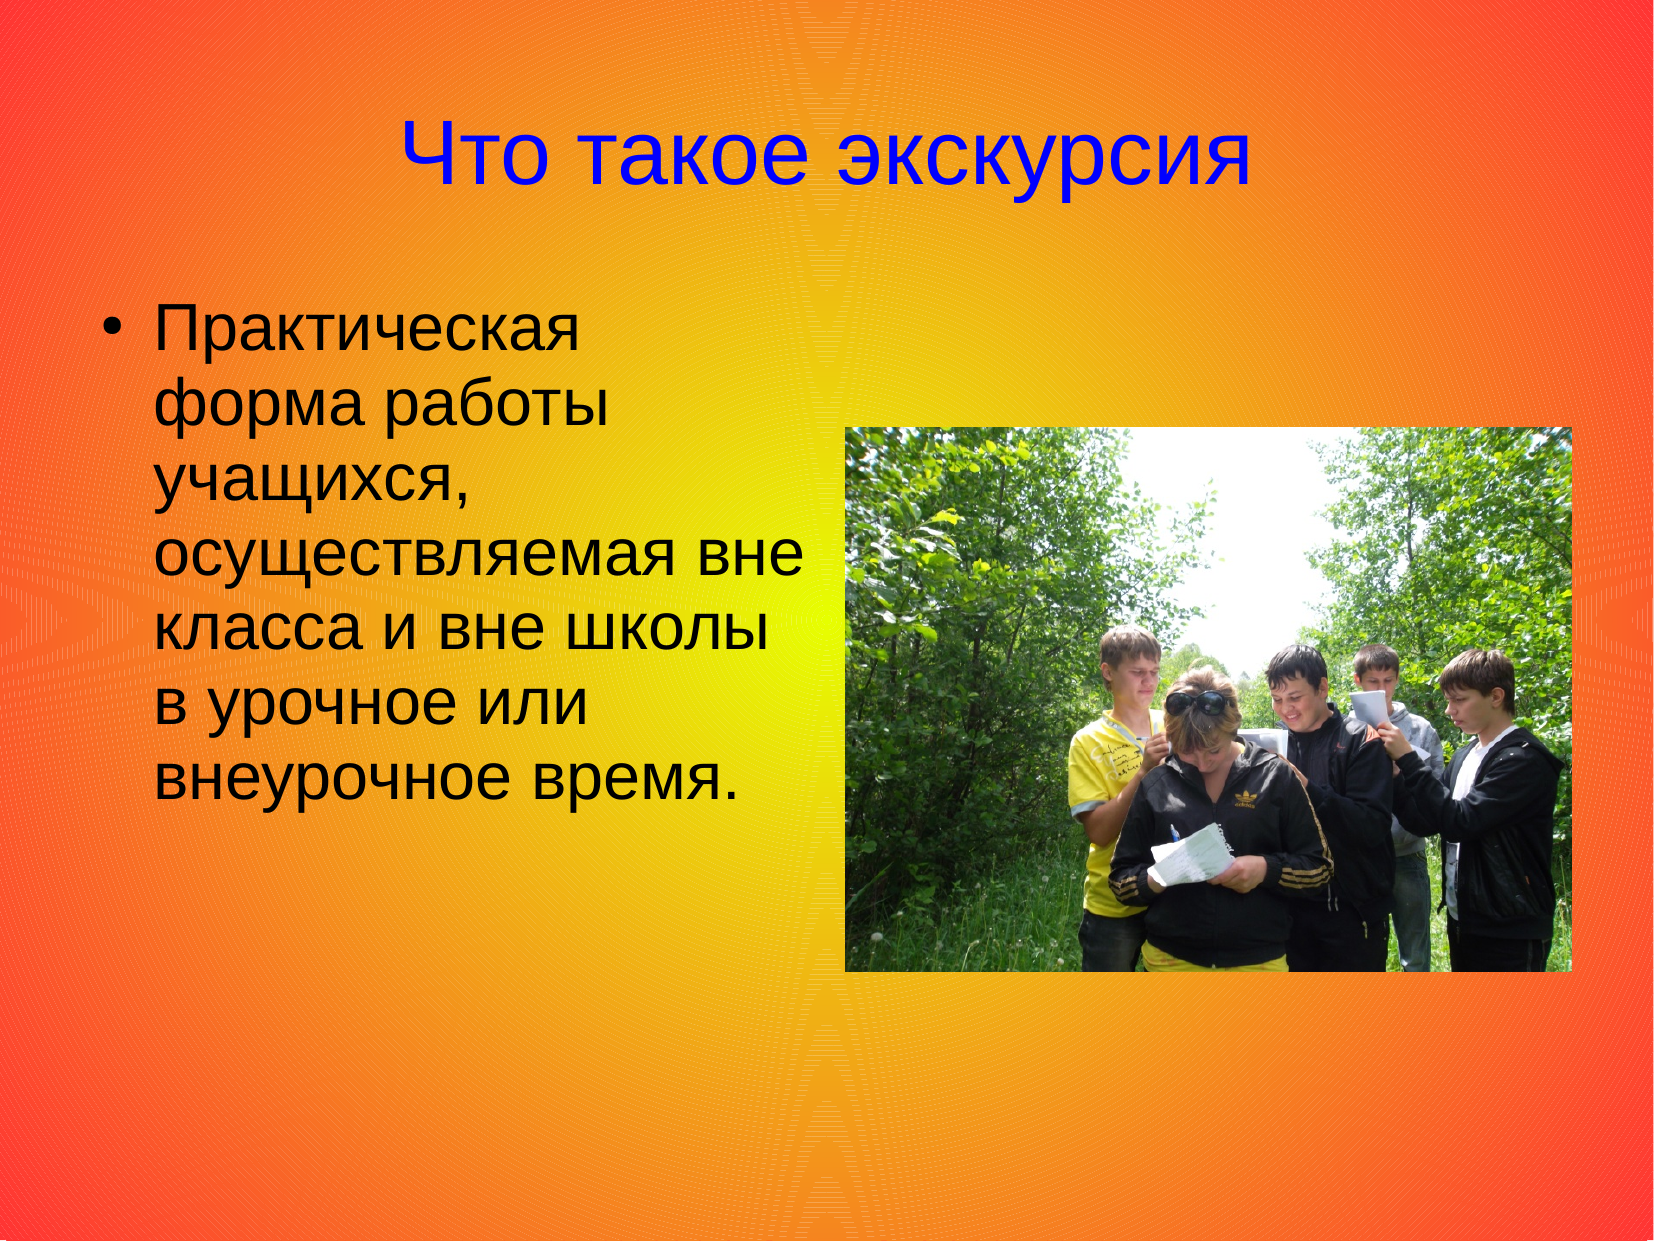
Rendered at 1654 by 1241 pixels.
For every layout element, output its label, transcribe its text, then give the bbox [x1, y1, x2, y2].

list Практическая форма работы учащихся, осуществляемая вне класса и вне школы в урочное или внеурочное время. [82, 290, 809, 1109]
title Что такое экскурсия [82, 49, 1571, 257]
picture [845, 427, 1572, 972]
